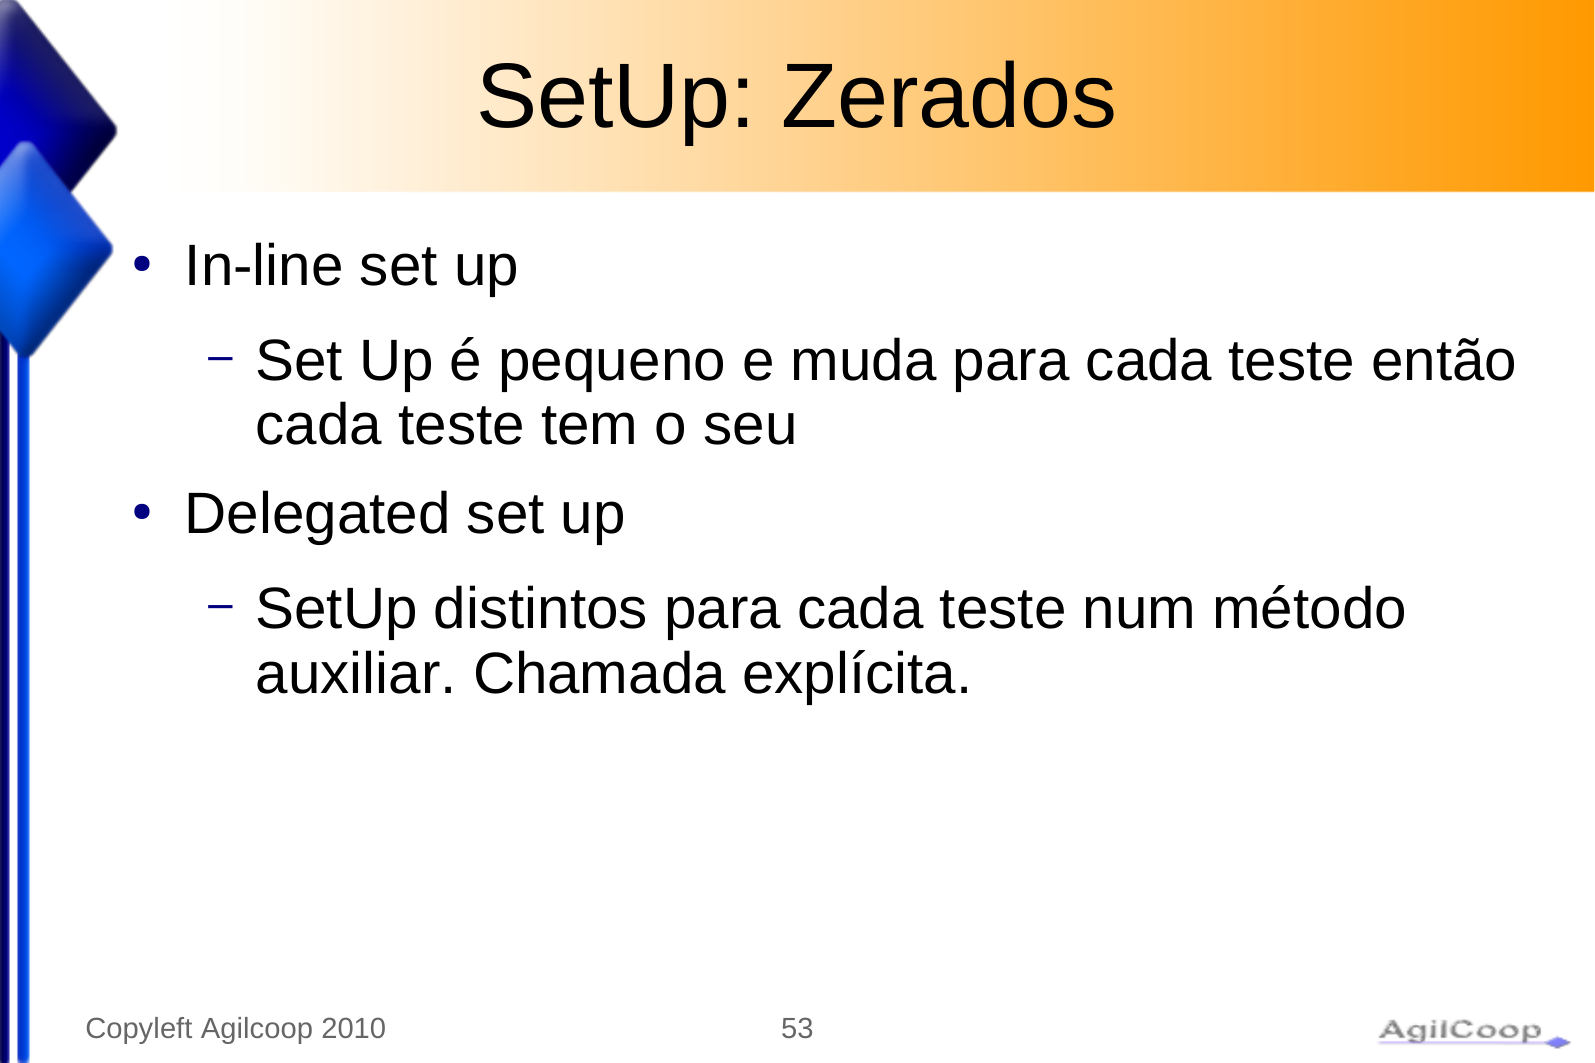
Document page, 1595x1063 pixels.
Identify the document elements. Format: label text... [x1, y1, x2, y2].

list In-line set up Set Up é pequeno e muda para cada teste então cada teste tem o seu Delegated set up SetUp distintos para cada teste num método auxiliar. Chamada explícita. [113, 232, 1549, 962]
picture [0, 0, 1595, 1063]
title SetUp: Zerados [79, 6, 1515, 185]
